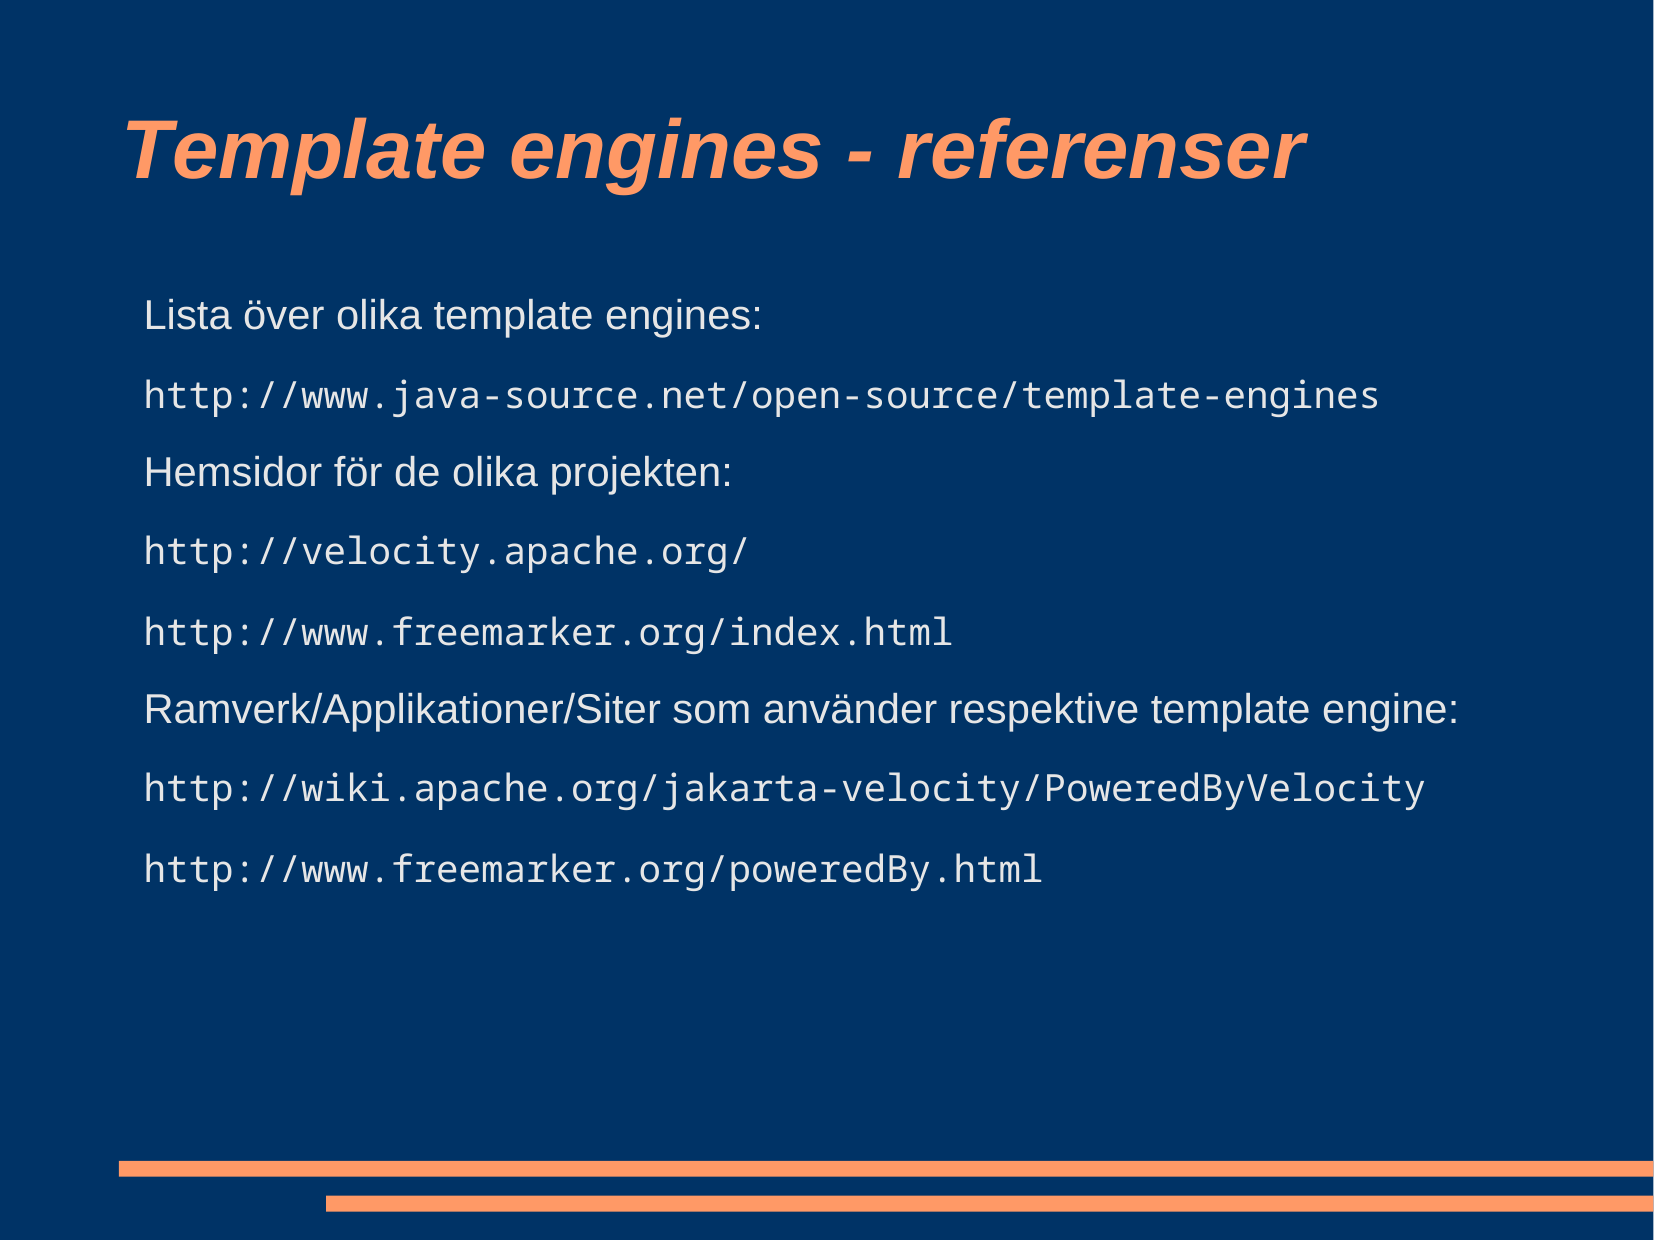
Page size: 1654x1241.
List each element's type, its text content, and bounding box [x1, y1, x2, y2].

list Lista över olika template engines: http://www.java-source.net/open-source/template-engines Hemsidor för de olika projekten: http://velocity.apache.org/ http://www.freemarker.org/index.html Ramverk/Applikationer/Siter som använder respektive template engine: http://wiki.apache.org/jakarta-velocity/PoweredByVelocity http://www.freemarker.org/poweredBy.html [125, 292, 1565, 1241]
title Template engines - referenser [121, 46, 1534, 254]
